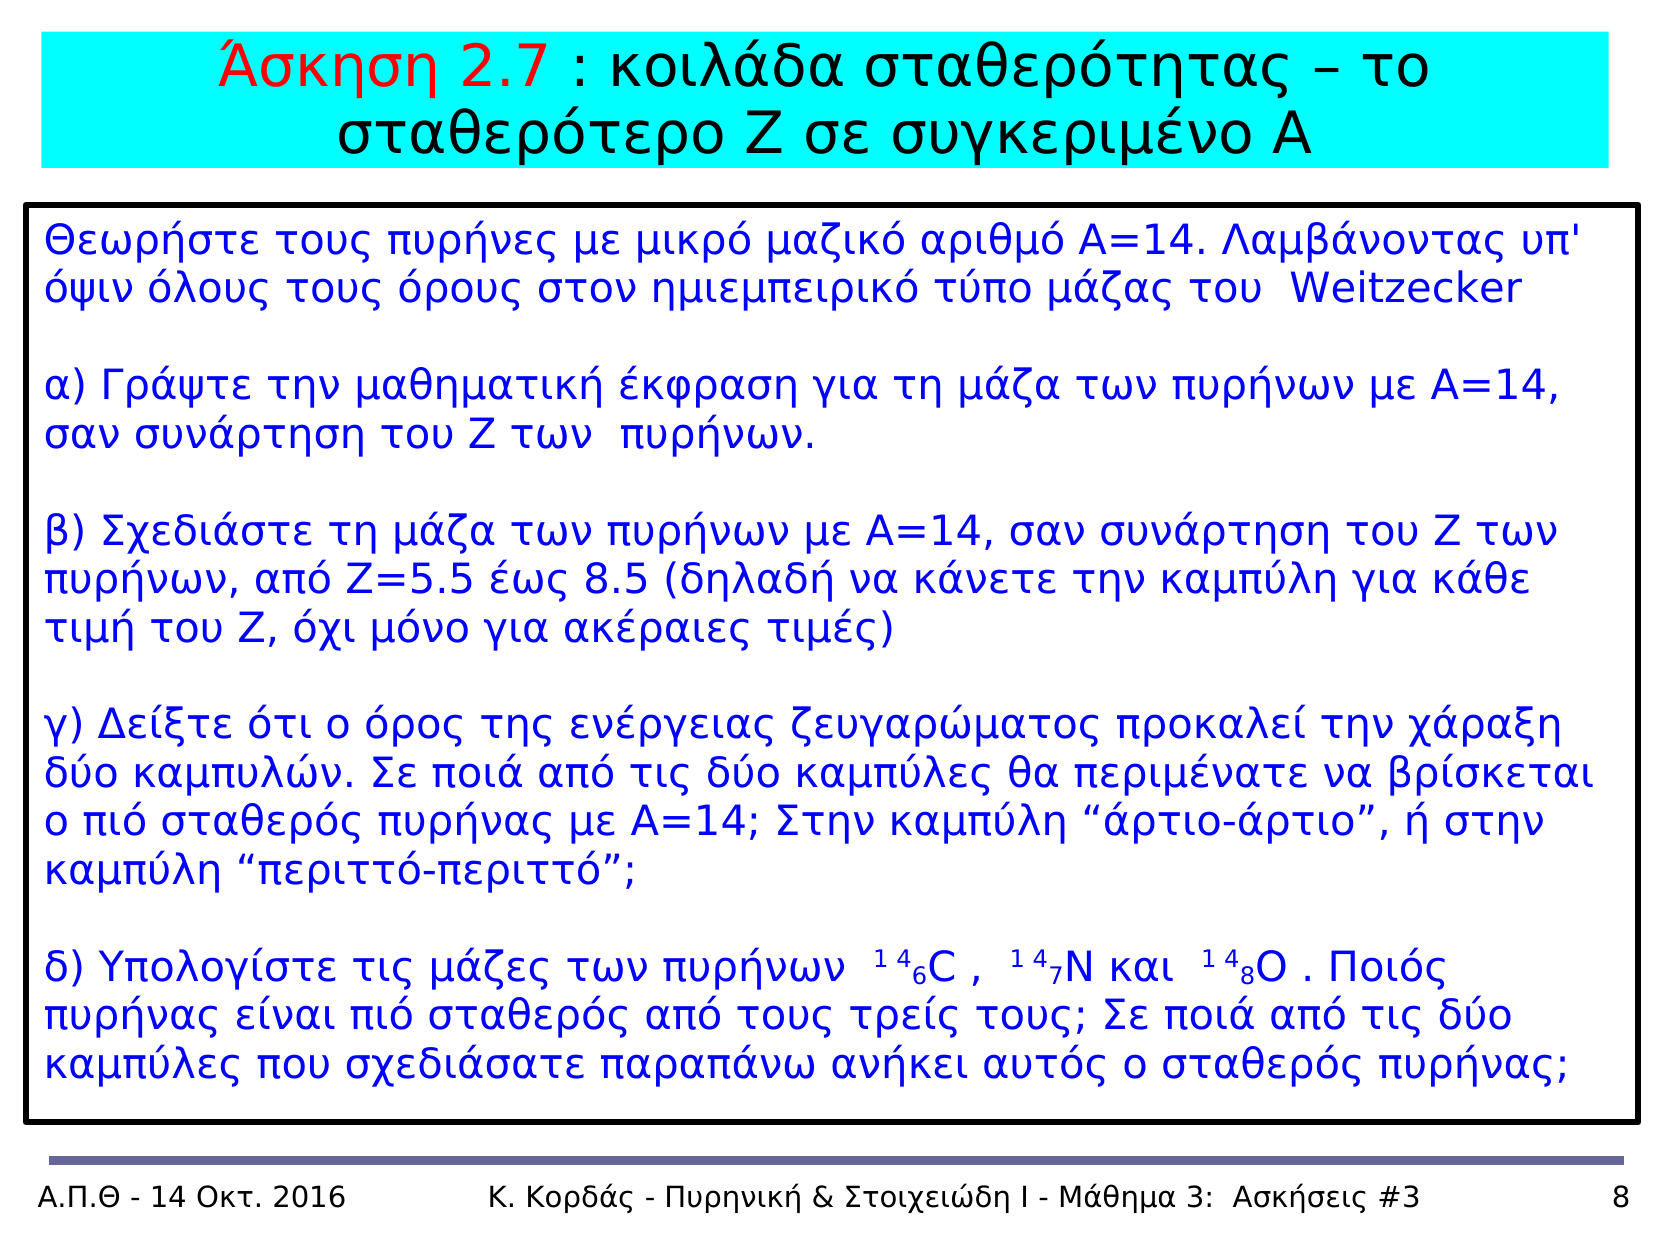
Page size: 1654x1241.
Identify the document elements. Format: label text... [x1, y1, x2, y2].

list [43, 556, 1619, 1240]
text_box Θεωρήστε τους πυρήνες με μικρό μαζικό αριθμό Α=14. Λαμβάνοντας υπ' όψιν όλους τους όρους στον ημιεμπειρικό τύπο μάζας του Weitzecker α) Γράψτε την μαθηματική έκφραση για τη μάζα των πυρήνων με Α=14, σαν συνάρτηση του Ζ των πυρήνων. β) Σχεδιάστε τη μάζα των πυρήνων με Α=14, σαν συνάρτηση του Ζ των πυρήνων, από Ζ=5.5 έως 8.5 (δηλαδή να κάνετε την καμπύλη για κάθε τιμή του Ζ, όχι μόνο για ακέραιες τιμές) γ) Δείξτε ότι ο όρος της ενέργειας ζευγαρώματος προκαλεί την χάραξη δύο καμπυλών. Σε ποιά από τις δύο καμπύλες θα περιμένατε να βρίσκεται ο πιό σταθερός πυρήνας με Α=14; Στην καμπύλη “άρτιο-άρτιο”, ή στην καμπύλη “περιττό-περιττό”; δ) Υπολογίστε τις μάζες των πυρήνων 1 46C , 1 47Ν και 1 48Ο . Ποιός πυρήνας είναι πιό σταθερός από τους τρείς τους; Σε ποιά από τις δύο καμπύλες που σχεδιάσατε παραπάνω ανήκει αυτός ο σταθερός πυρήνας; [25, 204, 1639, 1123]
title Άσκηση 2.7 : κοιλάδα σταθερότητας – το σταθερότερο Ζ σε συγκεριμένο Α [41, 31, 1609, 168]
